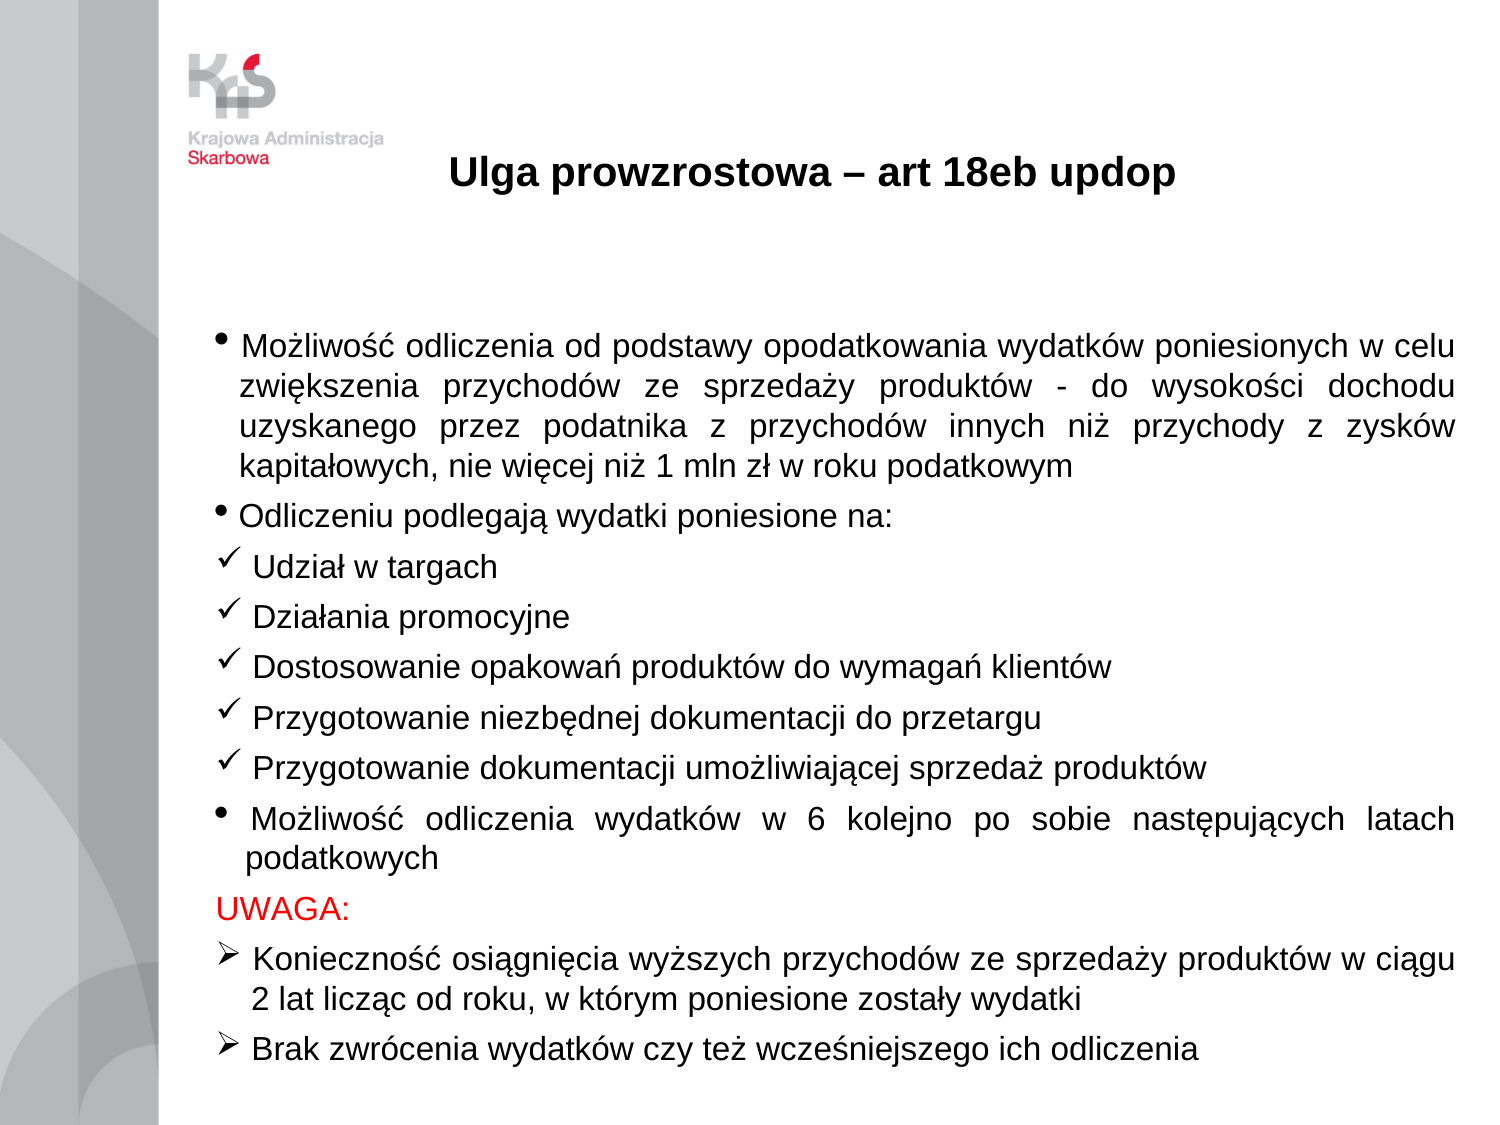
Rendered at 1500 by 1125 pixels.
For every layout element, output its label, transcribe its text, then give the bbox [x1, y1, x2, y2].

text_box Ulga prowzrostowa – art 18eb updop [177, 137, 1449, 296]
picture [0, 0, 1500, 1125]
text_box Możliwość odliczenia od podstawy opodatkowania wydatków poniesionych w celu zwiększenia przychodów ze sprzedaży produktów - do wysokości dochodu uzyskanego przez podatnika z przychodów innych niż przychody z zysków kapitałowych, nie więcej niż 1 mln zł w roku podatkowym Odliczeniu podlegają wydatki poniesione na: Udział w targach Działania promocyjne Dostosowanie opakowań produktów do wymagań klientów Przygotowanie niezbędnej dokumentacji do przetargu Przygotowanie dokumentacji umożliwiającej sprzedaż produktów Możliwość odliczenia wydatków w 6 kolejno po sobie następujących latach podatkowych UWAGA: Konieczność osiągnięcia wyższych przychodów ze sprzedaży produktów w ciągu 2 lat licząc od roku, w którym poniesione zostały wydatki Brak zwrócenia wydatków czy też wcześniejszego ich odliczenia [200, 261, 1473, 1004]
